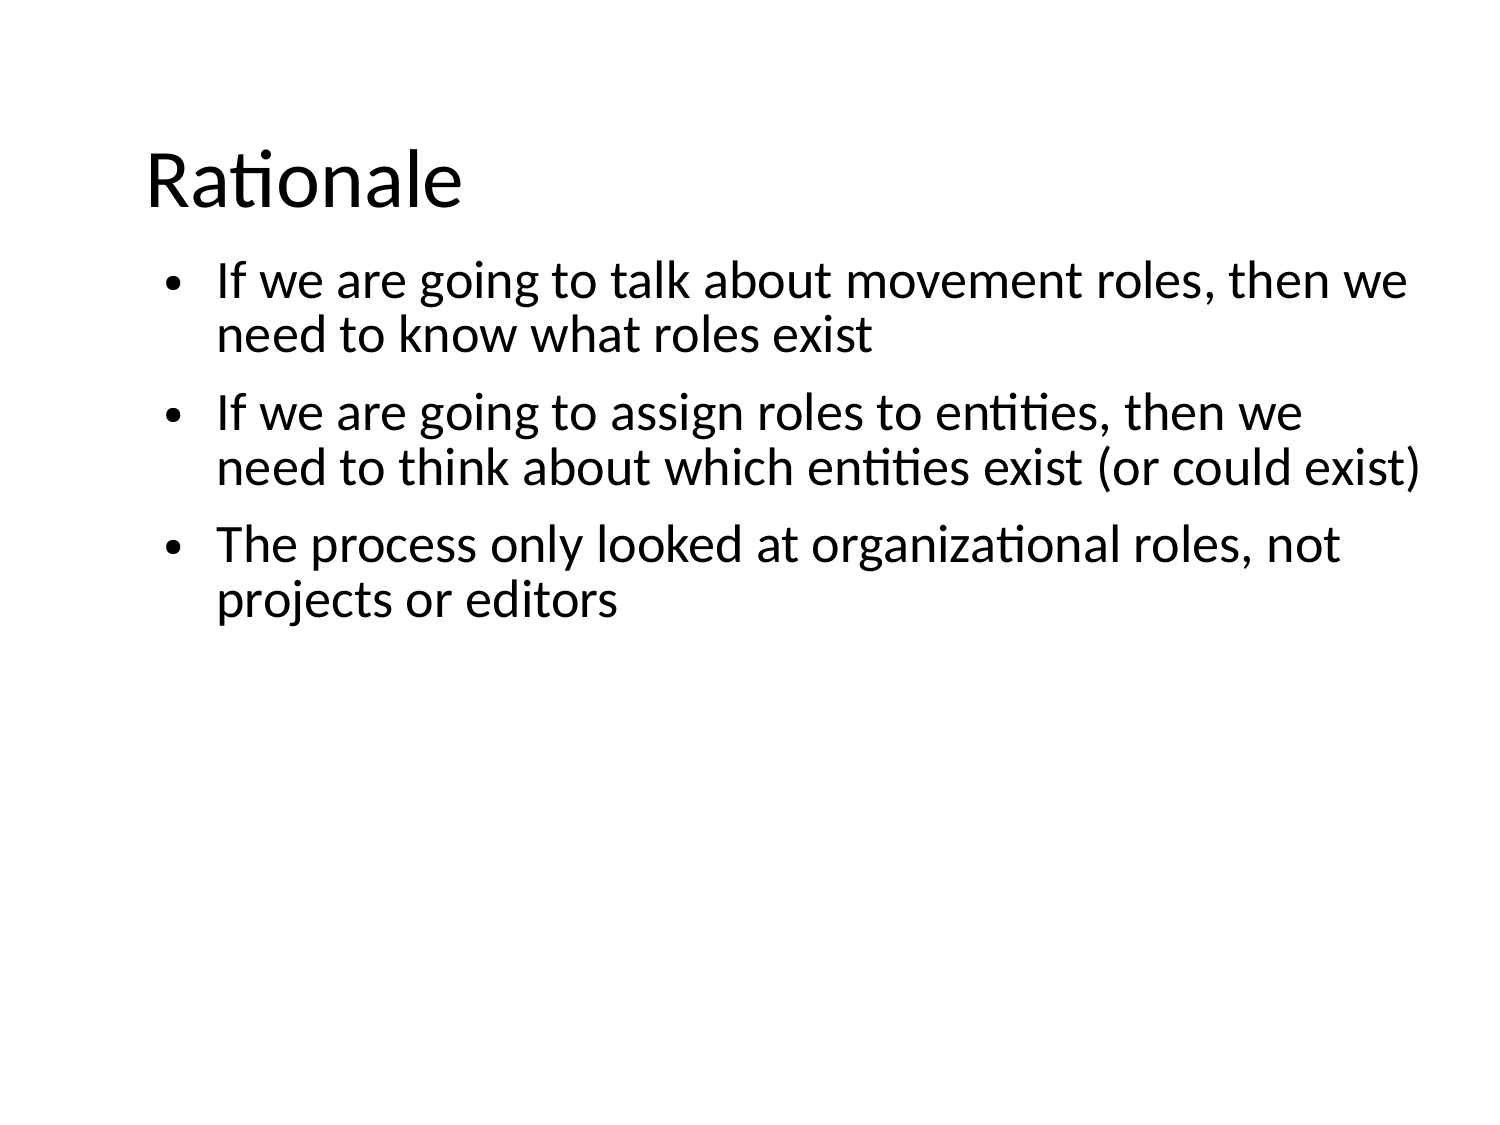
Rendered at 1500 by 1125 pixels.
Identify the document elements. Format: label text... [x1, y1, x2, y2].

list Rationale If we are going to talk about movement roles, then we need to know what roles exist If we are going to assign roles to entities, then we need to think about which entities exist (or could exist) The process only looked at organizational roles, not projects or editors [75, 145, 1425, 888]
